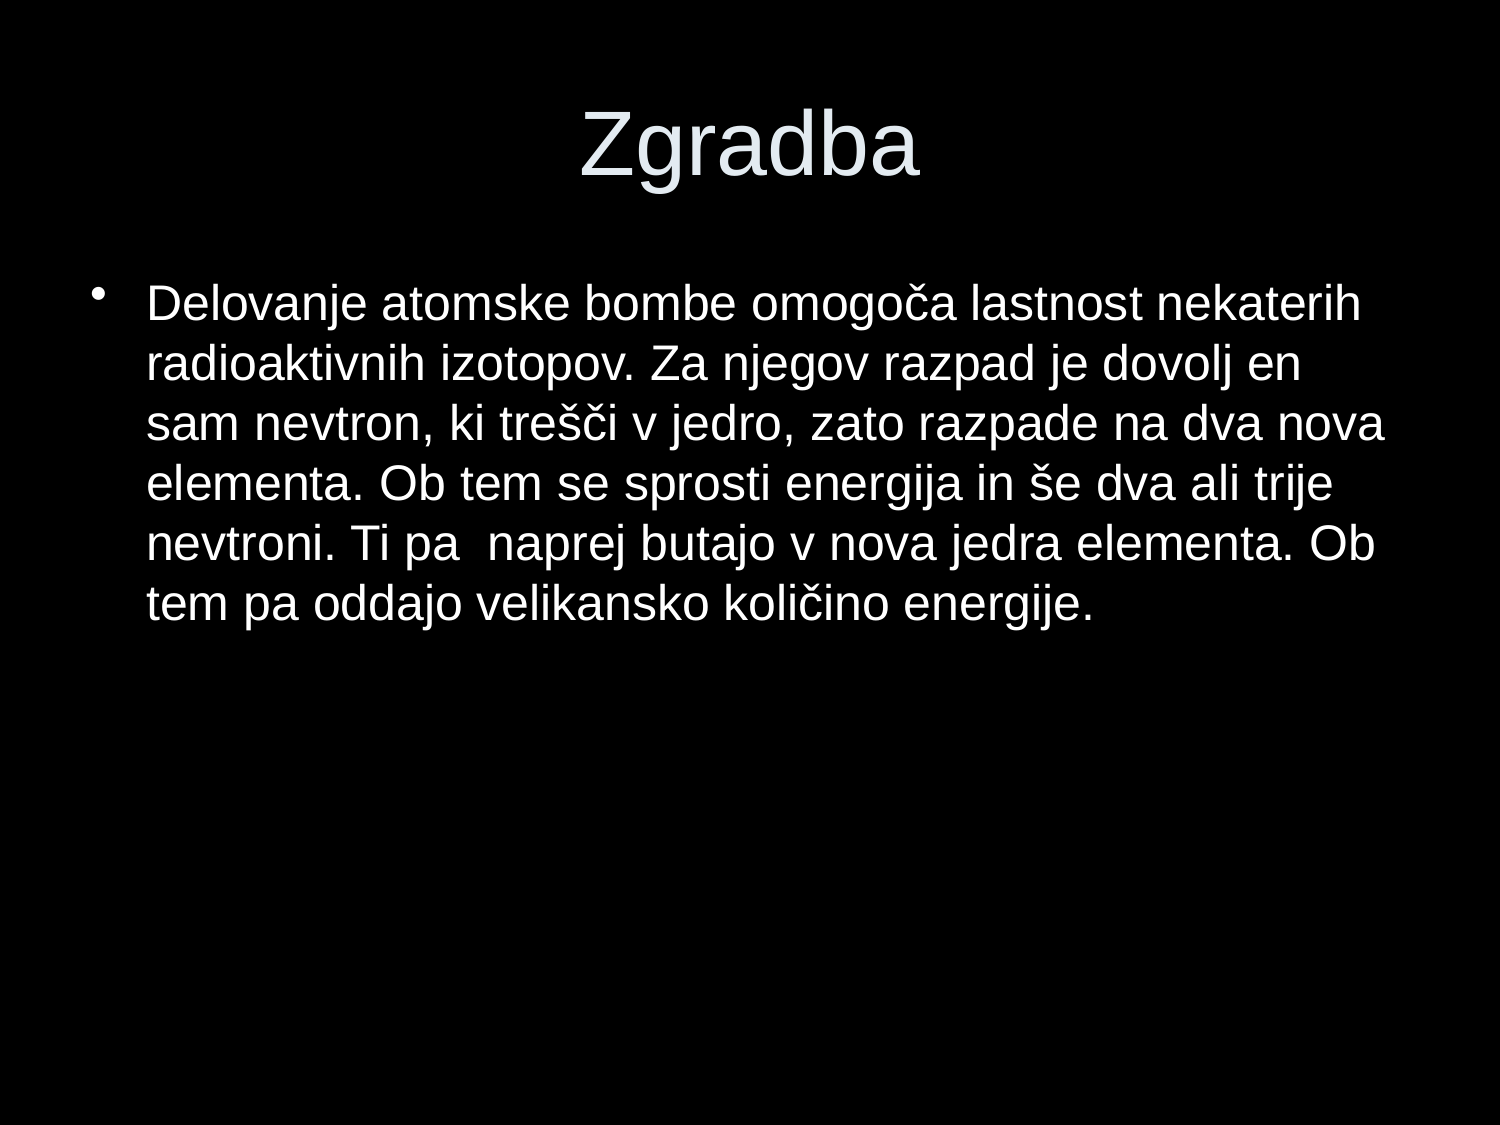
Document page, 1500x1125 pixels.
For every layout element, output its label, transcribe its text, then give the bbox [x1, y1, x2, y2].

list Delovanje atomske bombe omogoča lastnost nekaterih radioaktivnih izotopov. Za njegov razpad je dovolj en sam nevtron, ki trešči v jedro, zato razpade na dva nova elementa. Ob tem se sprosti energija in še dva ali trije nevtroni. Ti pa naprej butajo v nova jedra elementa. Ob tem pa oddajo velikansko količino energije. [75, 262, 1425, 1005]
title Zgradba [75, 45, 1425, 233]
